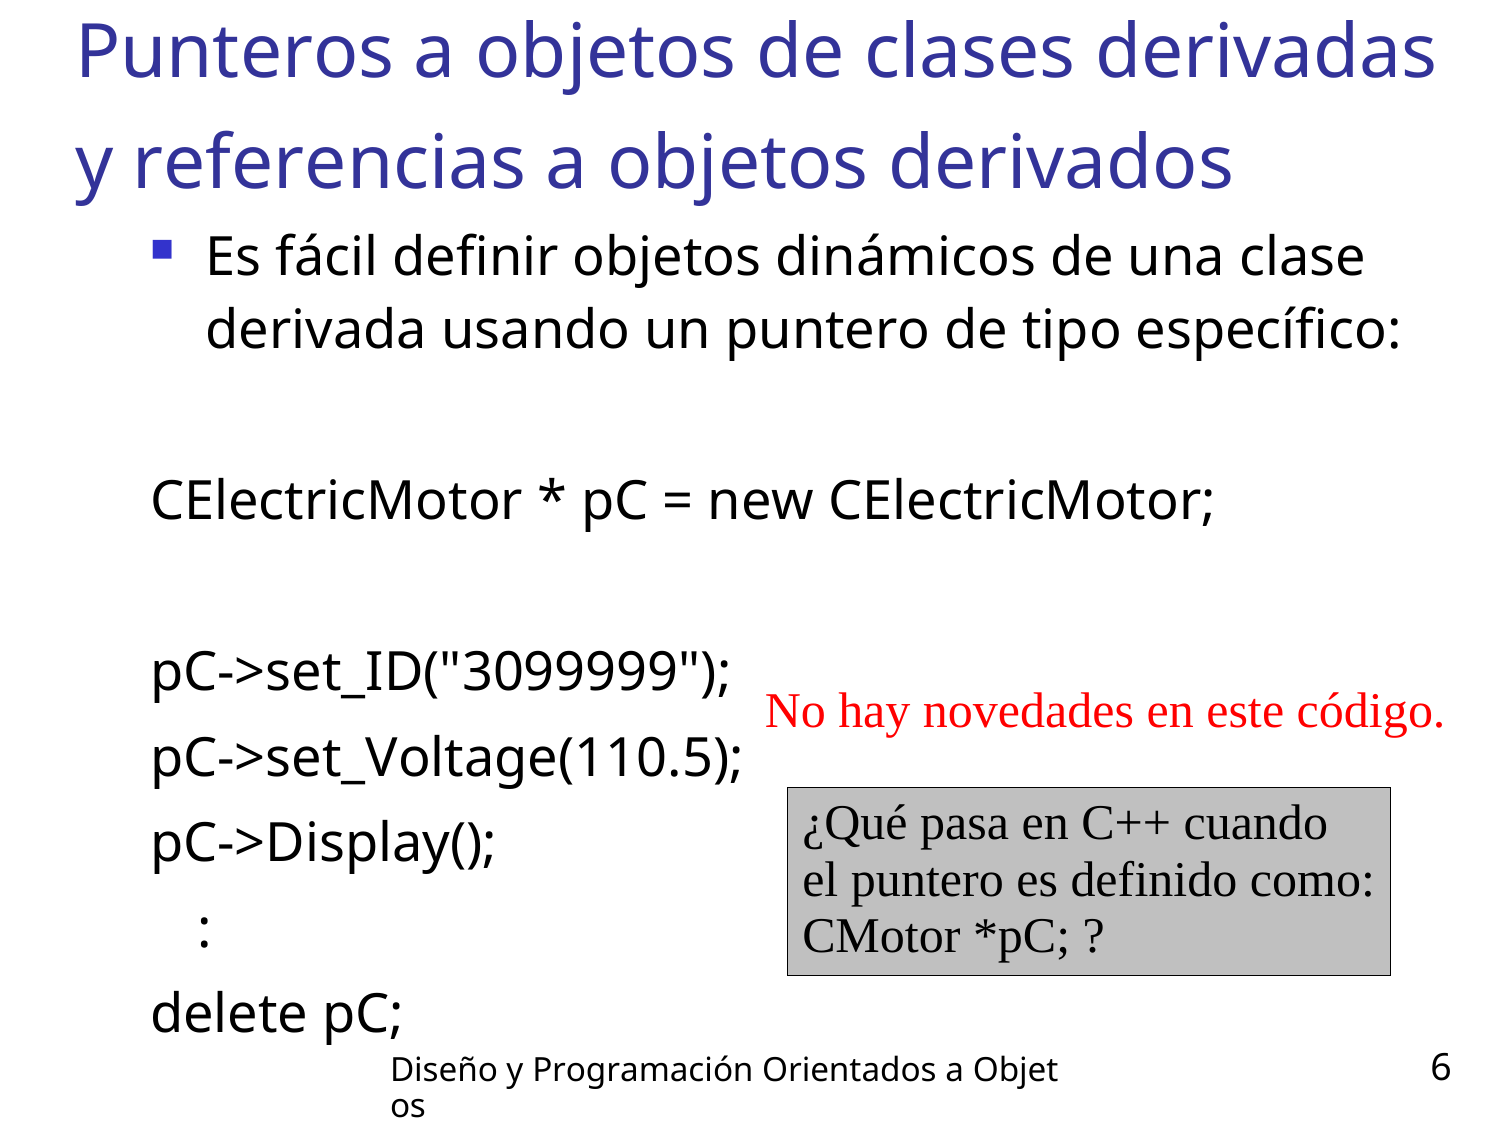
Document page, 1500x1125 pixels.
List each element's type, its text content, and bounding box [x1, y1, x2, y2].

text_box ¿Qué pasa en C++ cuando el puntero es definido como: CMotor *pC; ? [787, 787, 1391, 976]
text_box No hay novedades en este código. [750, 675, 1500, 750]
list Es fácil definir objetos dinámicos de una clase derivada usando un puntero de tipo específico: CElectricMotor * pC = new CElectricMotor; pC->set_ID("3099999"); pC->set_Voltage(110.5); pC->Display(); : delete pC; [150, 217, 1462, 1043]
title Punteros a objetos de clases derivadas y referencias a objetos derivados [75, 13, 1466, 186]
